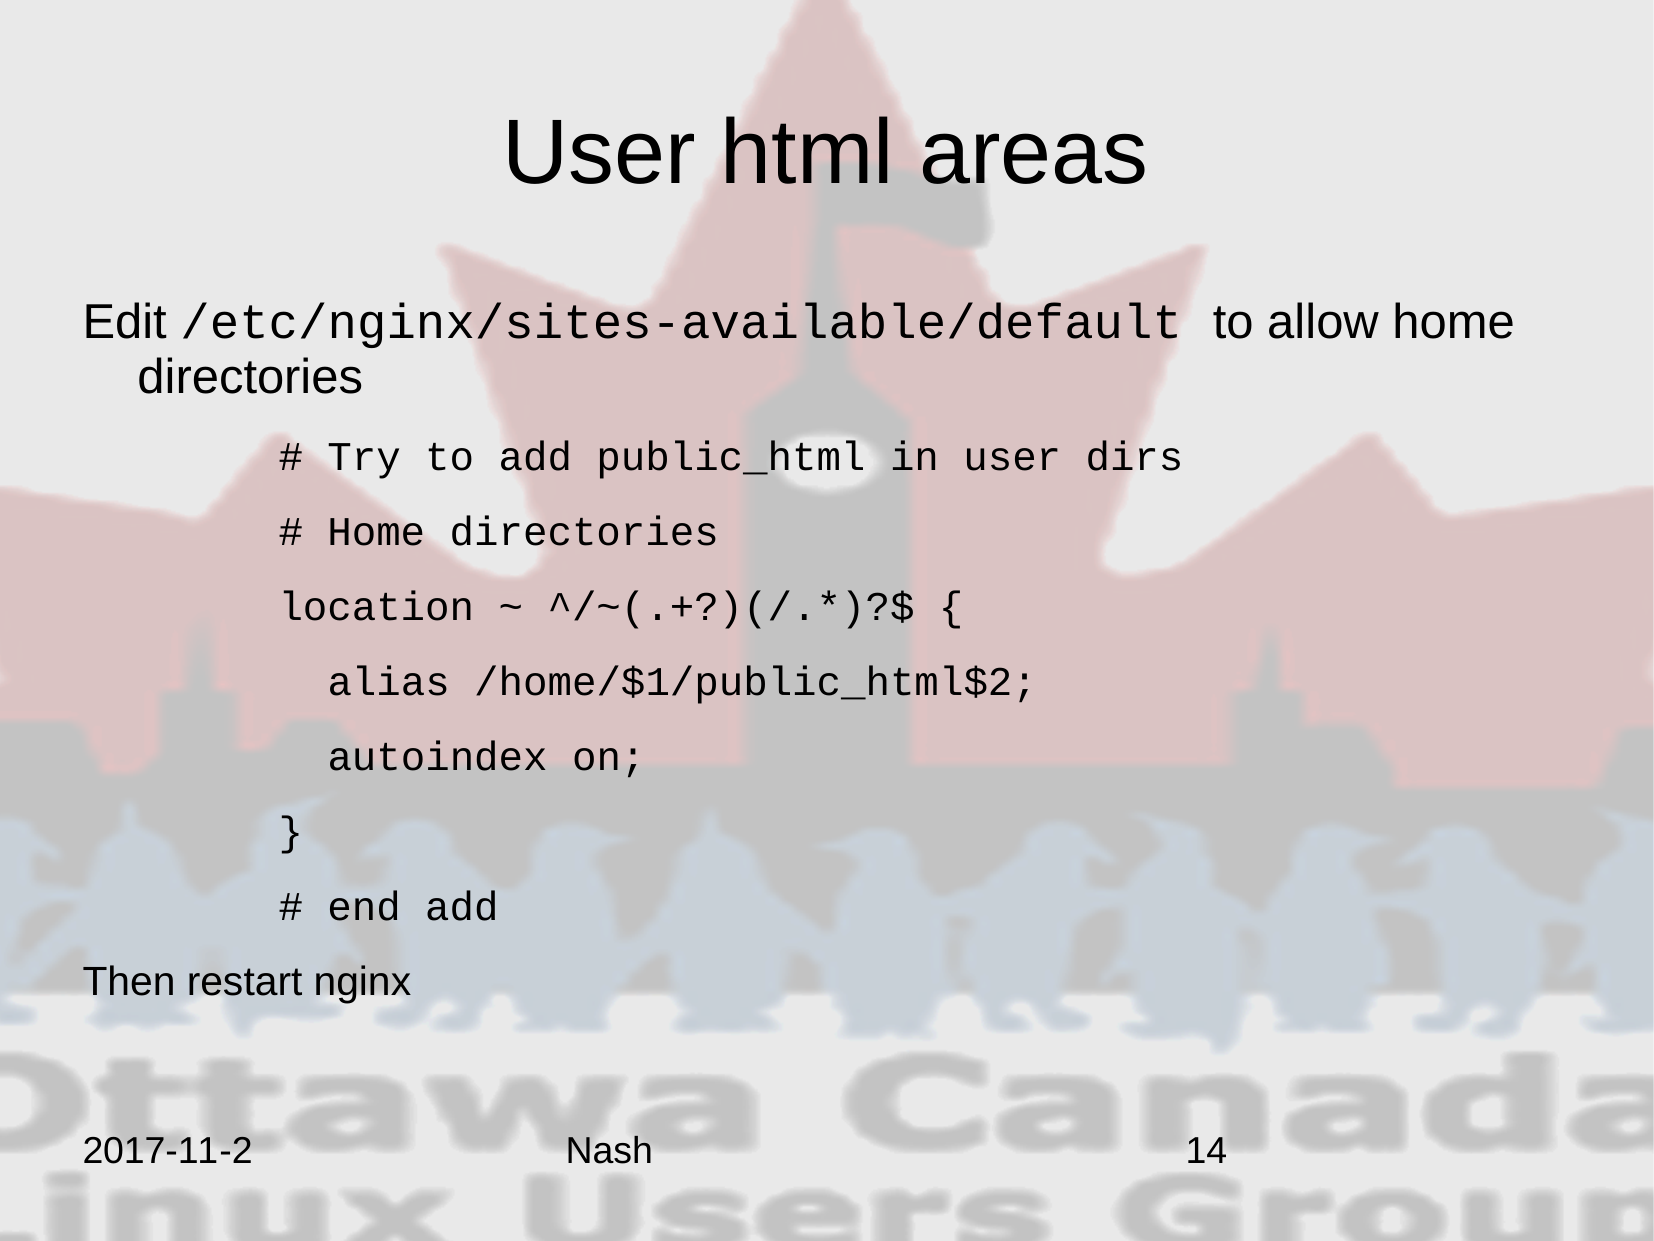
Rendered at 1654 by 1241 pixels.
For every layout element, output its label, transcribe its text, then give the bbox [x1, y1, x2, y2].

picture [0, 0, 1654, 1241]
list Edit /etc/nginx/sites-available/default to allow home directories # Try to add public_html in user dirs # Home directories location ~ ^/~(.+?)(/.*)?$ { alias /home/$1/public_html$2; autoindex on; } # end add Then restart nginx [82, 290, 1570, 1009]
title User html areas [82, 49, 1570, 256]
